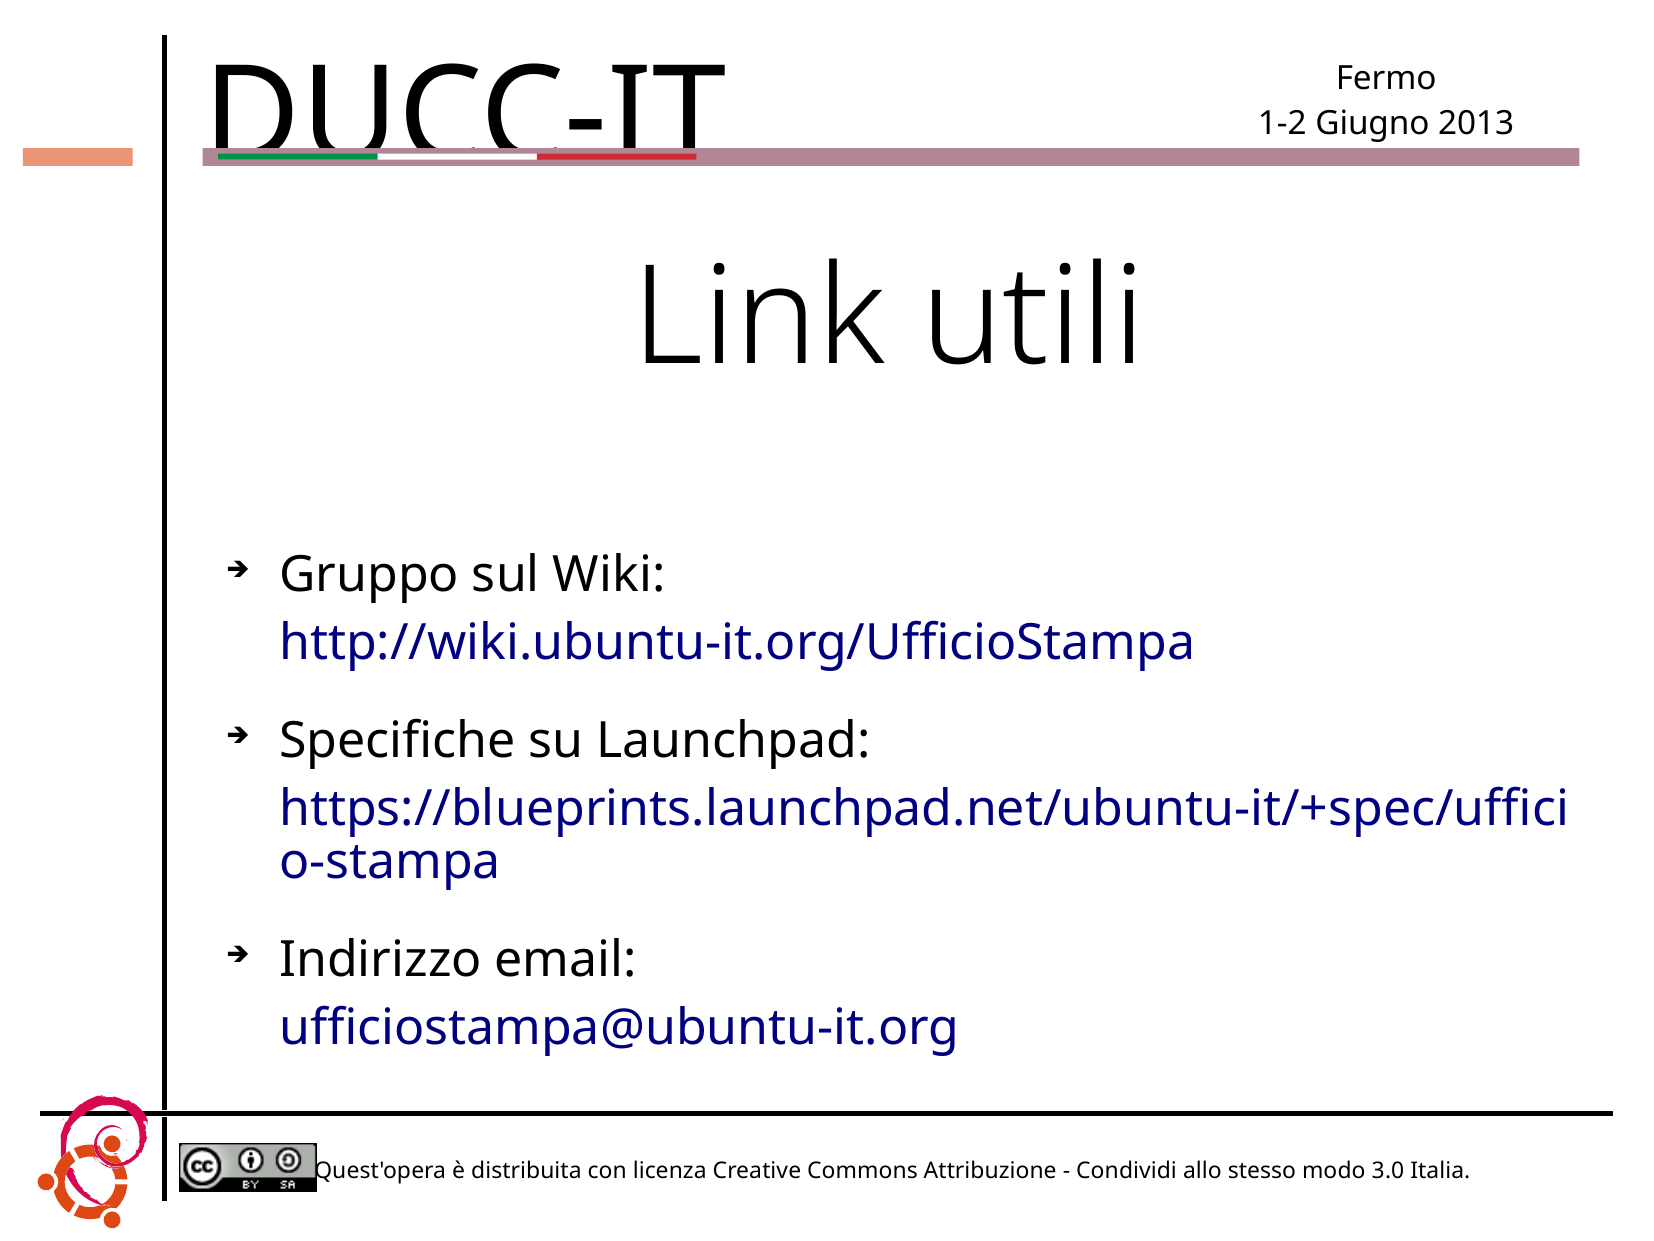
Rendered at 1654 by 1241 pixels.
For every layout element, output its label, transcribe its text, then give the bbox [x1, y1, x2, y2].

text_box [39, 34, 1614, 1220]
text_box [37, 1173, 55, 1191]
text_box [103, 1211, 121, 1229]
text_box DUCC-IT [188, 10, 715, 175]
picture [179, 1143, 317, 1192]
text_box Fermo 1-2 Giugno 2013 [1243, 46, 1519, 136]
list Gruppo sul Wiki: http://wiki.ubuntu-it.org/UfficioStampa Specifiche su Launchpad: https://blueprints.launchpad.net/ubuntu-it/+spec/ufficio-stampa Indirizzo email: ufficiostampa@ubuntu-it.org [208, 440, 1571, 1071]
text_box Quest'opera è distribuita con licenza Creative Commons Attribuzione - Condividi allo stesso modo 3.0 Italia. [323, 1146, 1464, 1188]
title Link utili [208, 206, 1571, 415]
text_box [22, 148, 133, 166]
text_box [202, 148, 1580, 166]
